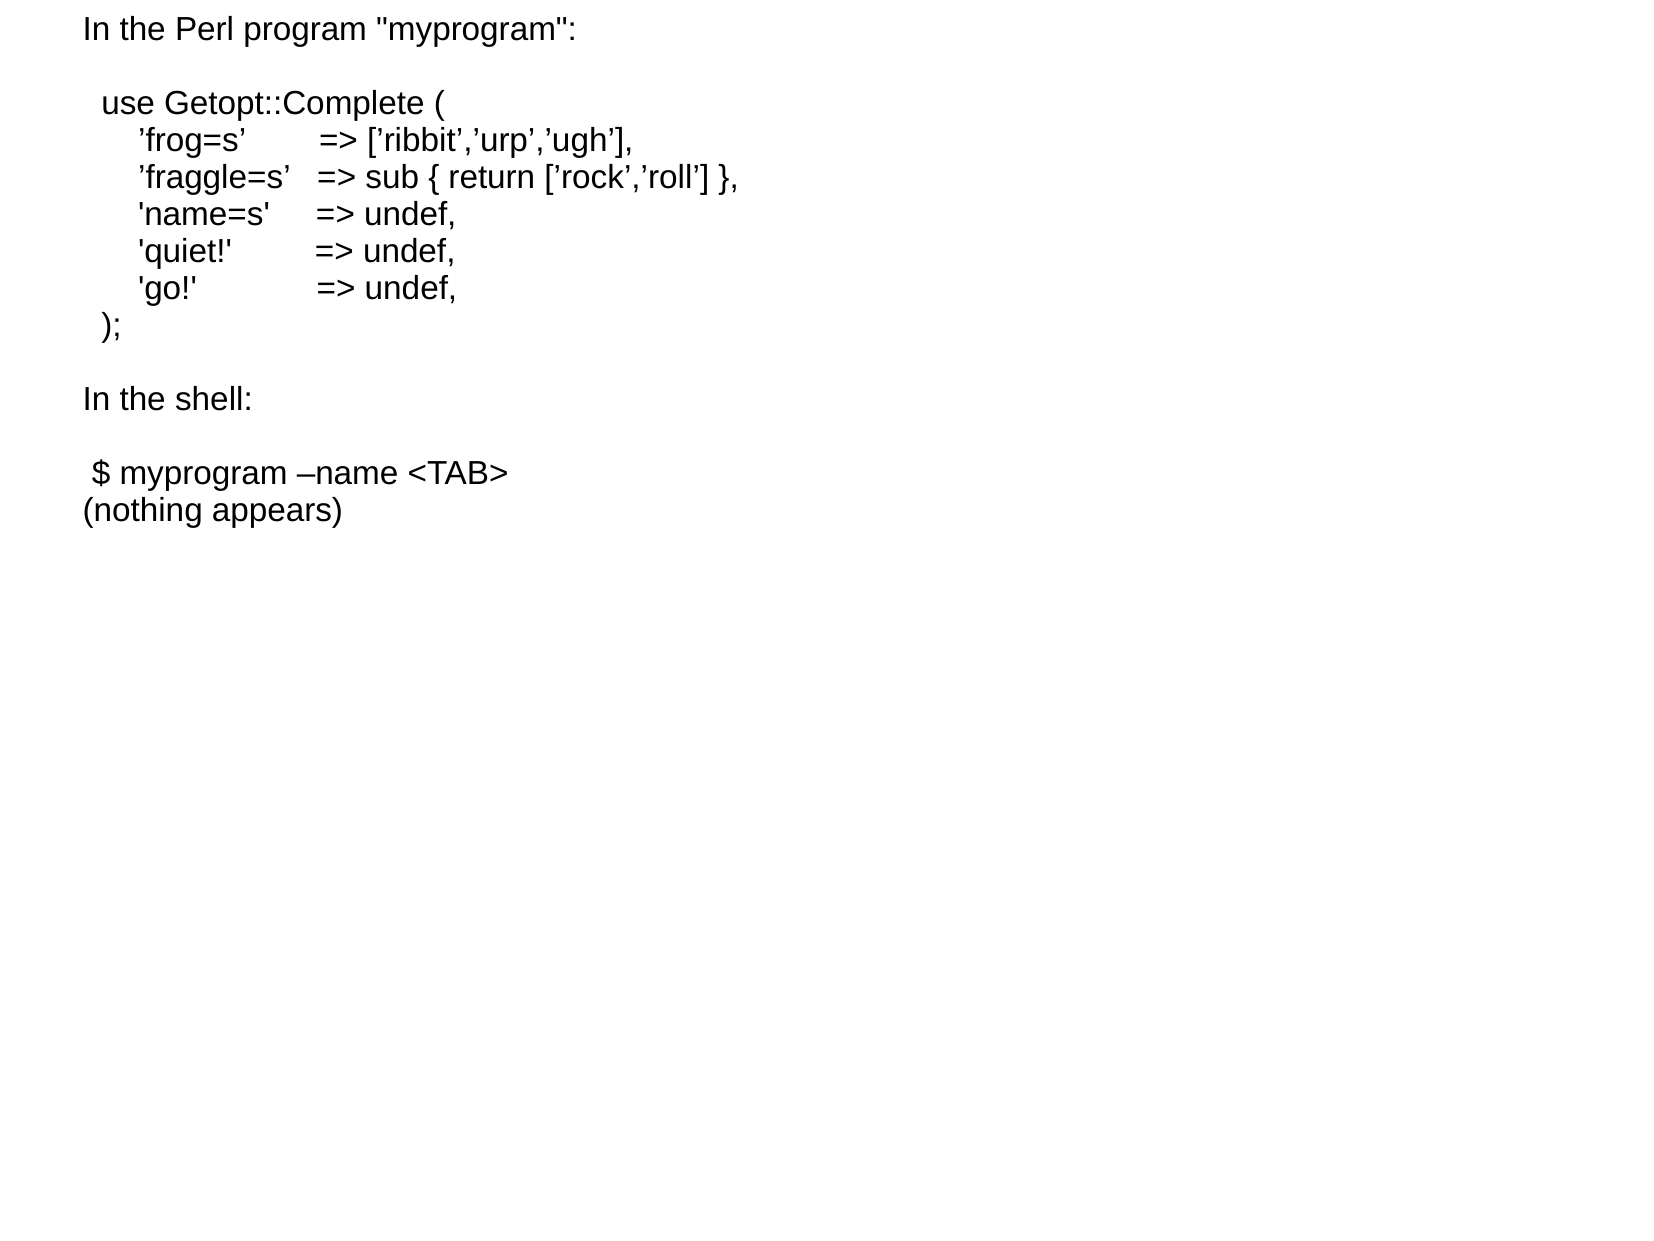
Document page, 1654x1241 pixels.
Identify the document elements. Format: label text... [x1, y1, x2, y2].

subtitle In the Perl program "myprogram": use Getopt::Complete ( ’frog=s’ => [’ribbit’,’urp’,’ugh’], ’fraggle=s’ => sub { return [’rock’,’roll’] }, 'name=s' => undef, 'quiet!' => undef, 'go!' => undef, ); In the shell: $ myprogram –name <TAB> (nothing appears) [82, 10, 1571, 1070]
